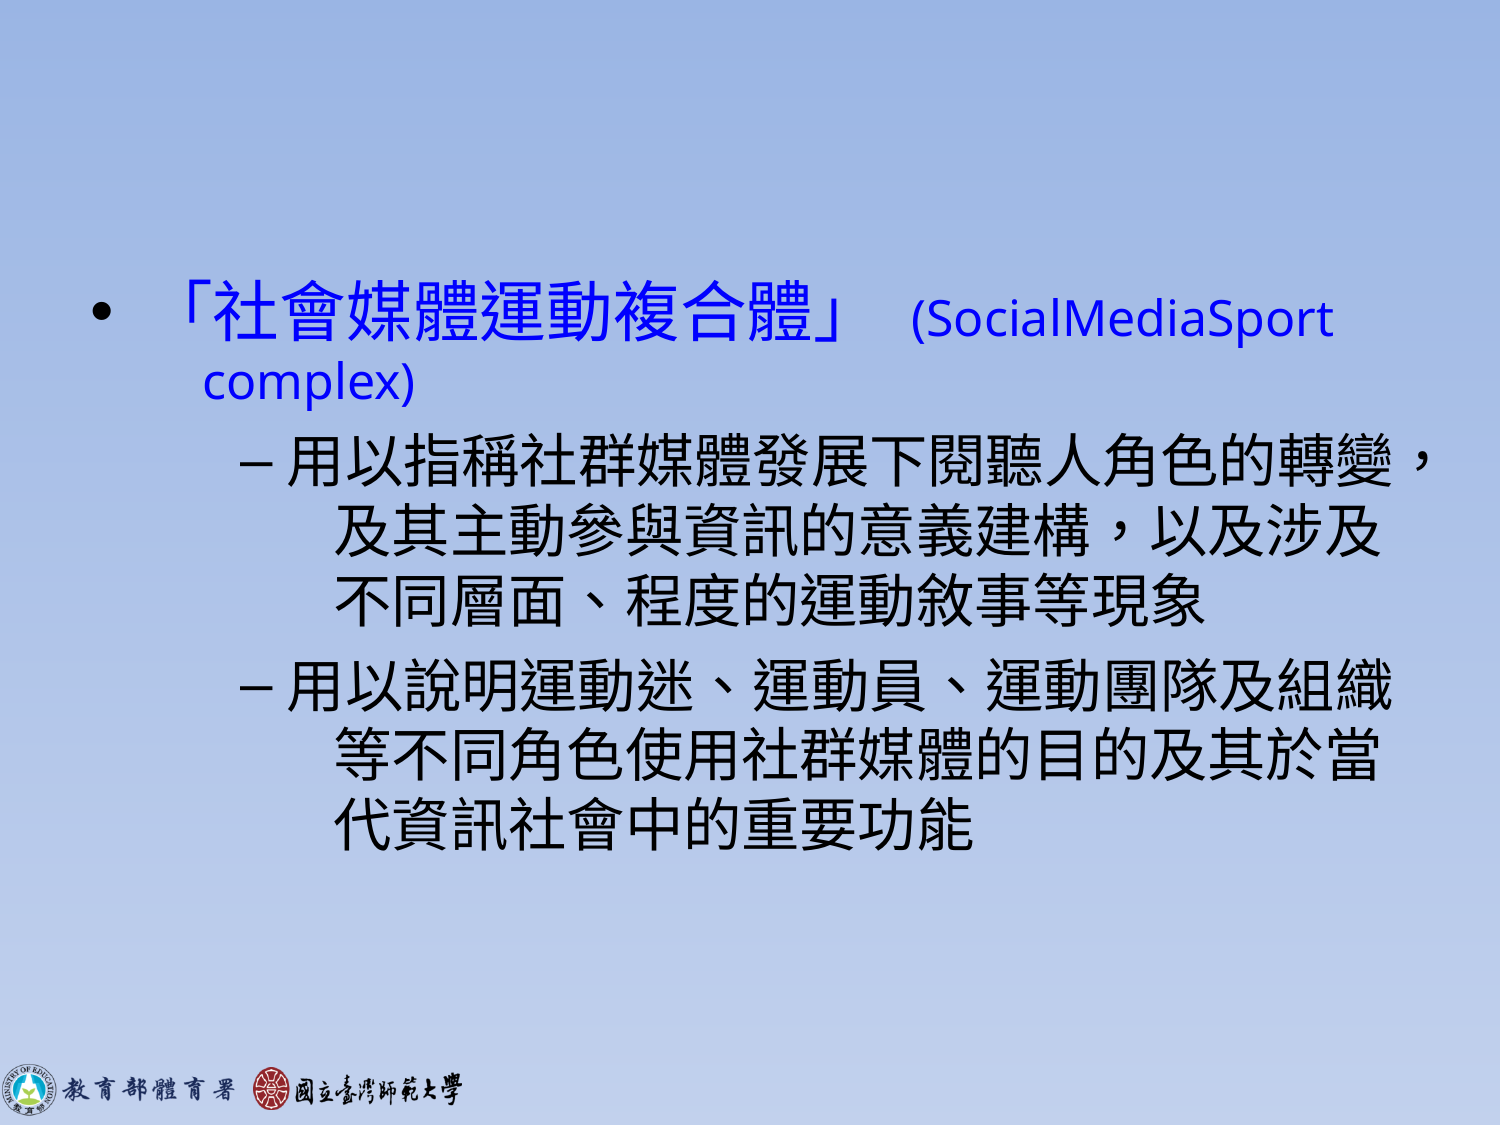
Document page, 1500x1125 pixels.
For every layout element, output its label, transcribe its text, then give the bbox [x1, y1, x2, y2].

list 「社會媒體運動複合體」 (SocialMediaSport complex) 用以指稱社群媒體發展下閱聽人角色的轉變，及其主動參與資訊的意義建構，以及涉及不同層面、程度的運動敘事等現象 用以說明運動迷、運動員、運動團隊及組織等不同角色使用社群媒體的目的及其於當代資訊社會中的重要功能 [75, 262, 1426, 1005]
